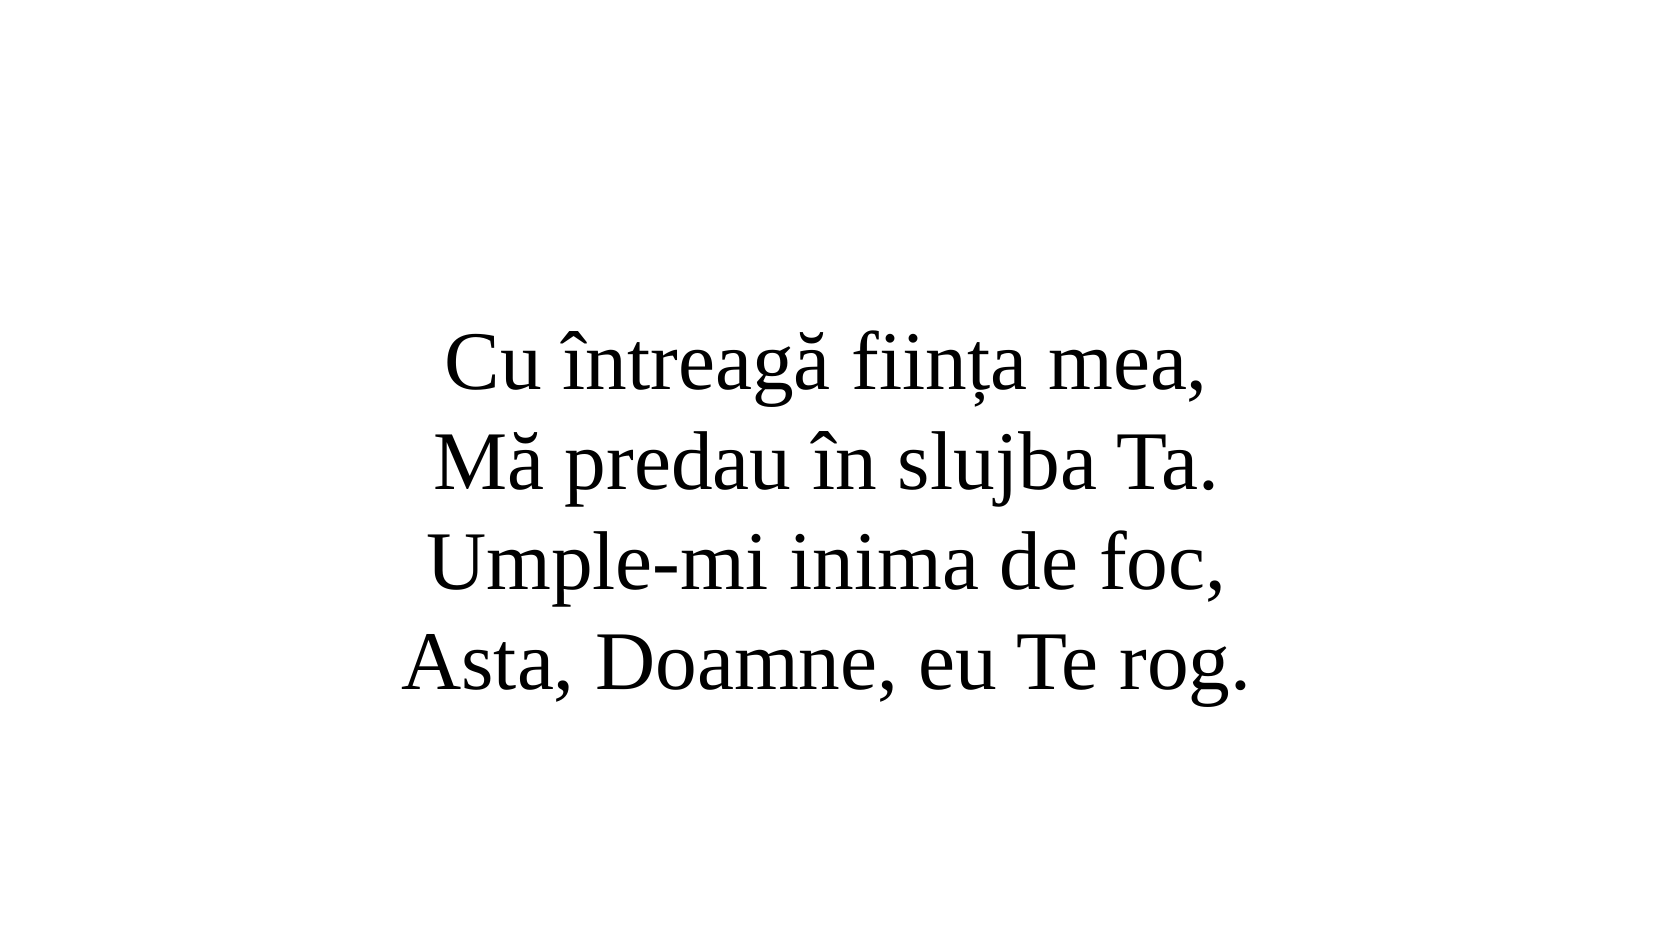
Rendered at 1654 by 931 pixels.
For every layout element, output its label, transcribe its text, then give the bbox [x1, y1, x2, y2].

subtitle Cu întreagă ființa mea, Mă predau în slujba Ta. Umple-mi inima de foc, Asta, Doamne, eu Te rog. [0, 298, 1654, 671]
